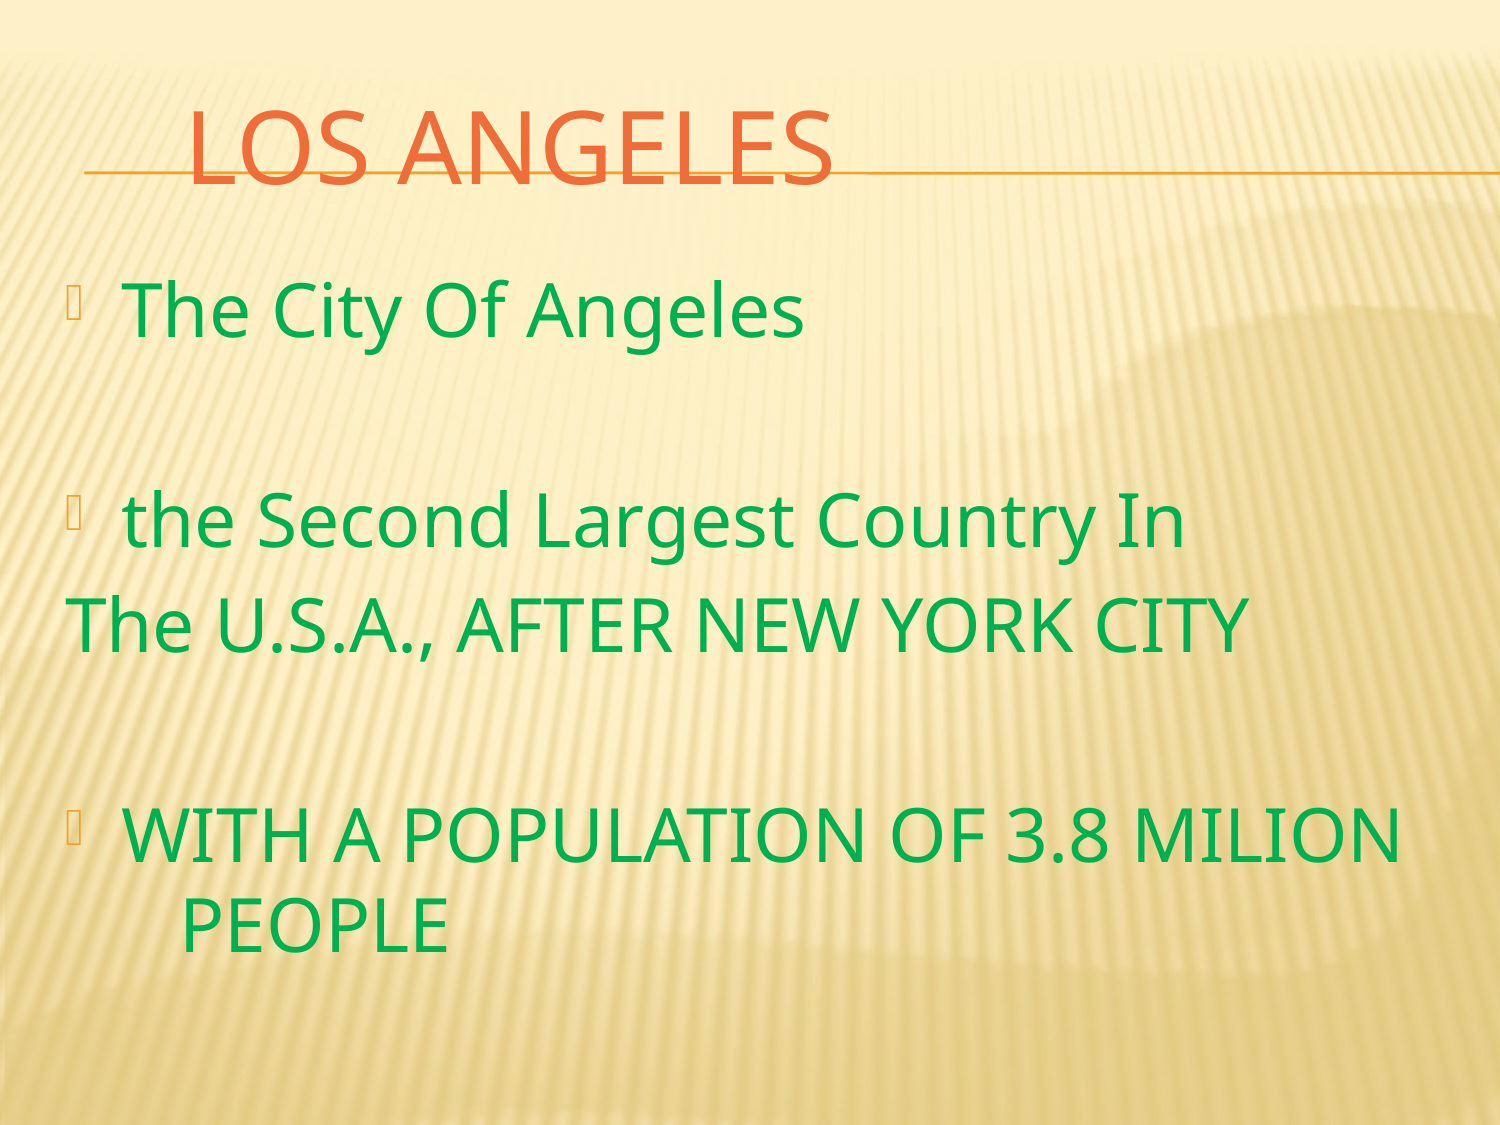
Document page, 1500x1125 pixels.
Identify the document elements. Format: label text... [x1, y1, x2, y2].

title LOS ANGELES [50, 75, 1475, 213]
list The City Of Angeles the Second Largest Country In The U.S.A., AFTER NEW YORK CITY WITH A POPULATION OF 3.8 MILION PEOPLE [50, 254, 1475, 998]
picture [0, 0, 1500, 1125]
